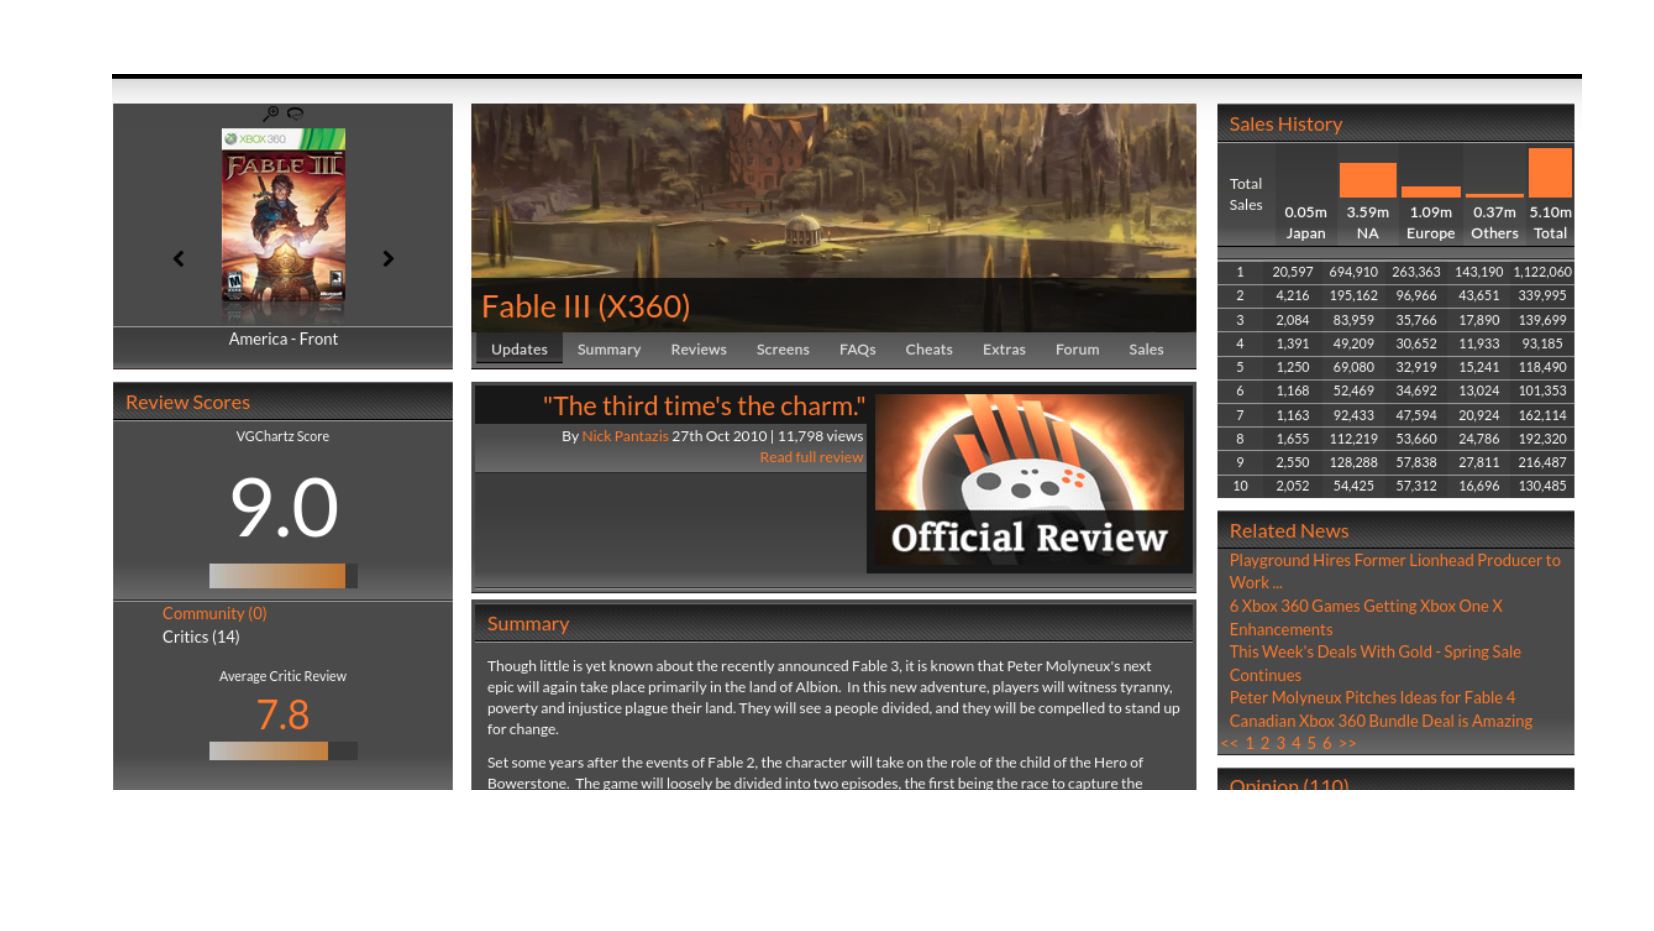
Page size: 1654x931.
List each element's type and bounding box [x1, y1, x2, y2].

picture [112, 74, 1582, 790]
